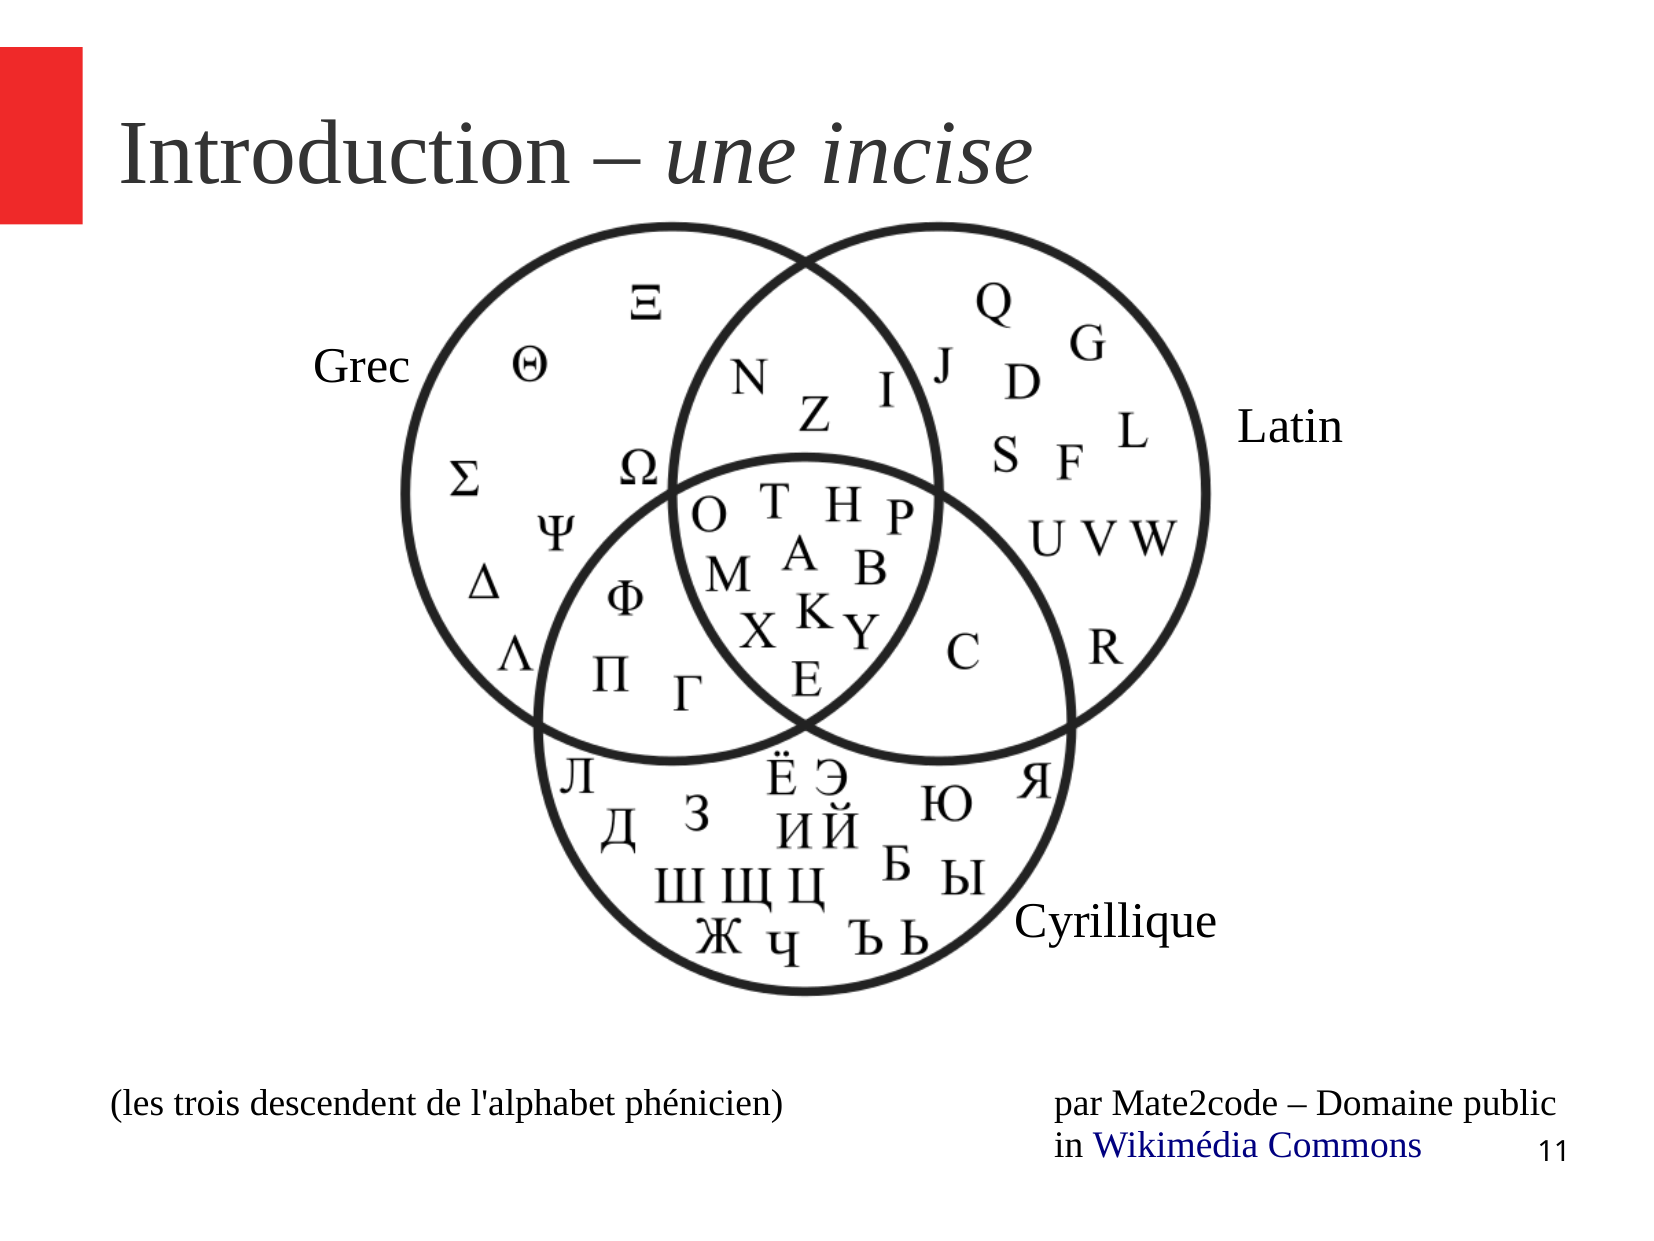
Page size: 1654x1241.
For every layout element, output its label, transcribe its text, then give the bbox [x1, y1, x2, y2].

picture [380, 195, 1234, 1018]
text_box Cyrillique [1000, 885, 1234, 956]
text_box (les trois descendent de l'alphabet phénicien) [95, 1074, 800, 1132]
text_box Latin [1222, 390, 1359, 461]
title Introduction – une incise [118, 49, 1571, 257]
text_box Grec [298, 330, 426, 401]
text_box par Mate2code – Domaine public in Wikimédia Commons [1039, 1074, 1573, 1173]
